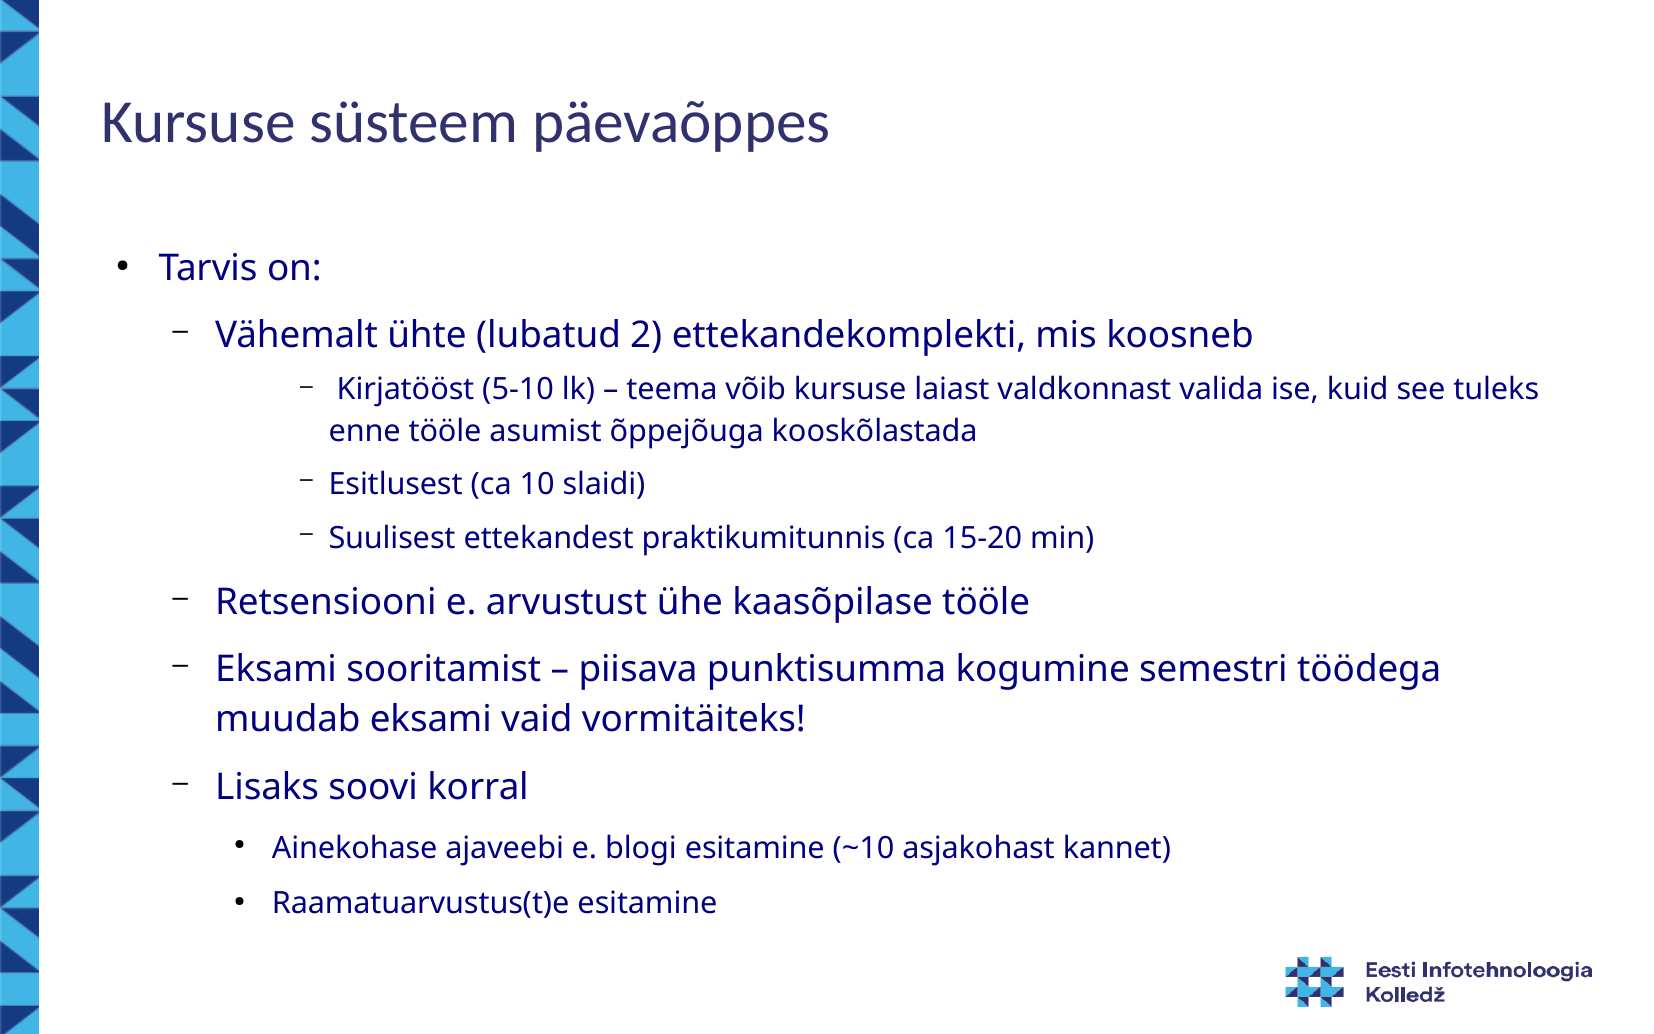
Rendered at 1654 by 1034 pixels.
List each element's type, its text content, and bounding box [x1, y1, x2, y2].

title Kursuse süsteem päevaõppes [101, 41, 1224, 214]
list Tarvis on: Vähemalt ühte (lubatud 2) ettekandekomplekti, mis koosneb Kirjatööst (5-10 lk) – teema võib kursuse laiast valdkonnast valida ise, kuid see tuleks enne tööle asumist õppejõuga kooskõlastada Esitlusest (ca 10 slaidi)‏ Suulisest ettekandest praktikumitunnis (ca 15-20 min)‏ Retsensiooni e. arvustust ühe kaasõpilase tööle Eksami sooritamist – piisava punktisumma kogumine semestri töödega muudab eksami vaid vormitäiteks! Lisaks soovi korral Ainekohase ajaveebi e. blogi esitamine (~10 asjakohast kannet)‏ Raamatuarvustus(t)e esitamine [101, 241, 1591, 924]
